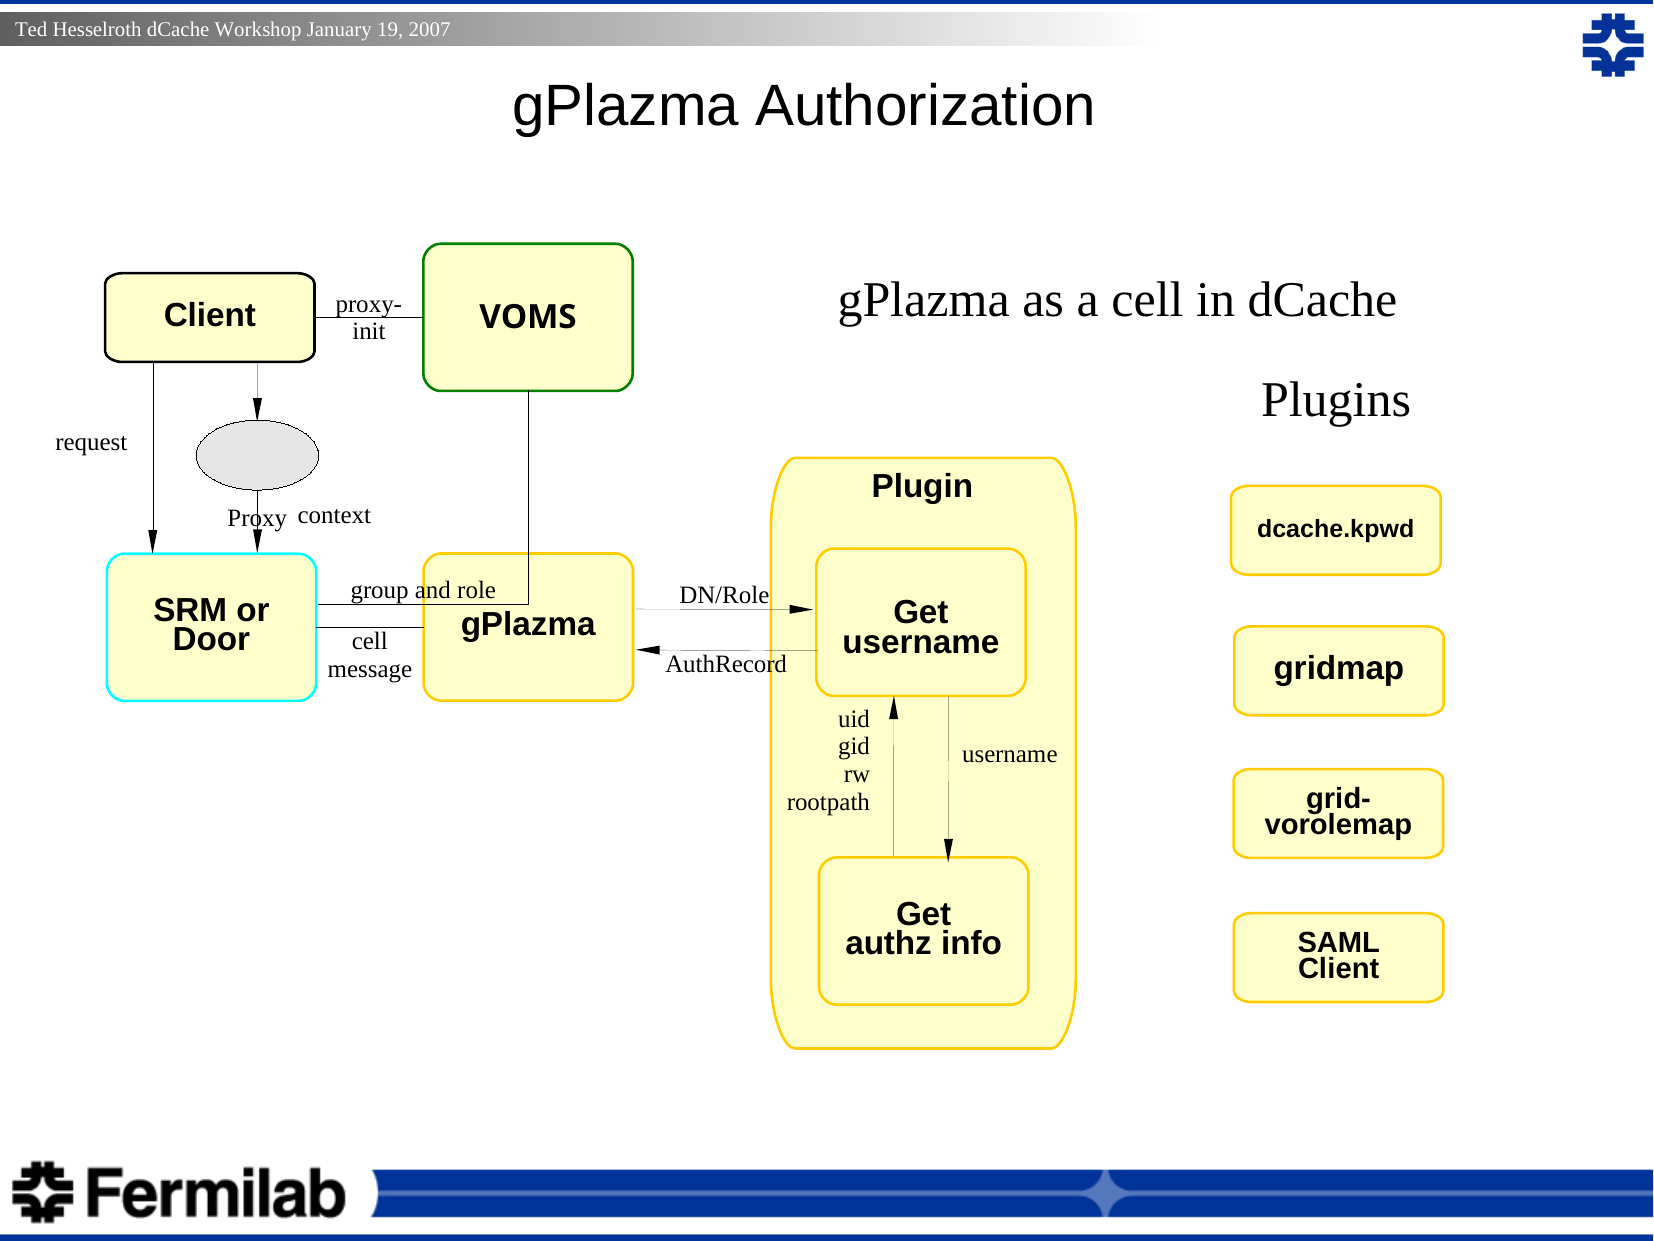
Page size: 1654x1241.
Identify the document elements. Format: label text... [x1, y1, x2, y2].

text_box gPlazma [428, 558, 628, 696]
text_box [106, 553, 317, 701]
text_box Get authz info [824, 862, 1024, 1000]
text_box username [962, 740, 1080, 778]
text_box SRM or Door [112, 559, 311, 696]
text_box Plugin [857, 473, 988, 525]
text_box gridmap [1239, 629, 1439, 712]
text_box [310, 276, 315, 359]
text_box dcache.kpwd [1236, 485, 1436, 576]
picture [1581, 12, 1644, 77]
text_box [429, 696, 627, 701]
text_box [423, 559, 428, 604]
text_box [429, 386, 627, 391]
text_box SAML Client [1239, 910, 1439, 1005]
text_box [423, 243, 633, 385]
text_box [105, 276, 309, 362]
text_box Get username [821, 561, 1021, 698]
text_box [1234, 630, 1444, 716]
text_box VOMS [428, 249, 628, 386]
text_box Client [110, 276, 310, 359]
text_box [1438, 772, 1444, 855]
text_box [1234, 916, 1239, 999]
text_box gPlazma [428, 558, 528, 604]
picture [0, 0, 1653, 8]
text_box [423, 605, 428, 695]
text_box request [55, 427, 154, 466]
text_box [429, 553, 528, 558]
text_box [1439, 917, 1444, 999]
text_box [529, 553, 627, 558]
text_box [1231, 489, 1236, 572]
text_box [1233, 772, 1239, 855]
text_box [1436, 489, 1441, 571]
text_box grid-vorolemap [1239, 766, 1438, 861]
text_box uid gid rw rootpath [786, 704, 887, 844]
title gPlazma Authorization [98, 61, 1511, 149]
text_box [196, 420, 300, 480]
picture [0, 1148, 1654, 1241]
text_box Plugins [1260, 371, 1419, 442]
text_box gPlazma as a cell in dCache [837, 271, 1454, 342]
text_box context [297, 501, 401, 539]
text_box [301, 430, 319, 480]
text_box Proxy [214, 430, 301, 605]
text_box [770, 457, 1076, 1049]
text_box [628, 559, 634, 695]
